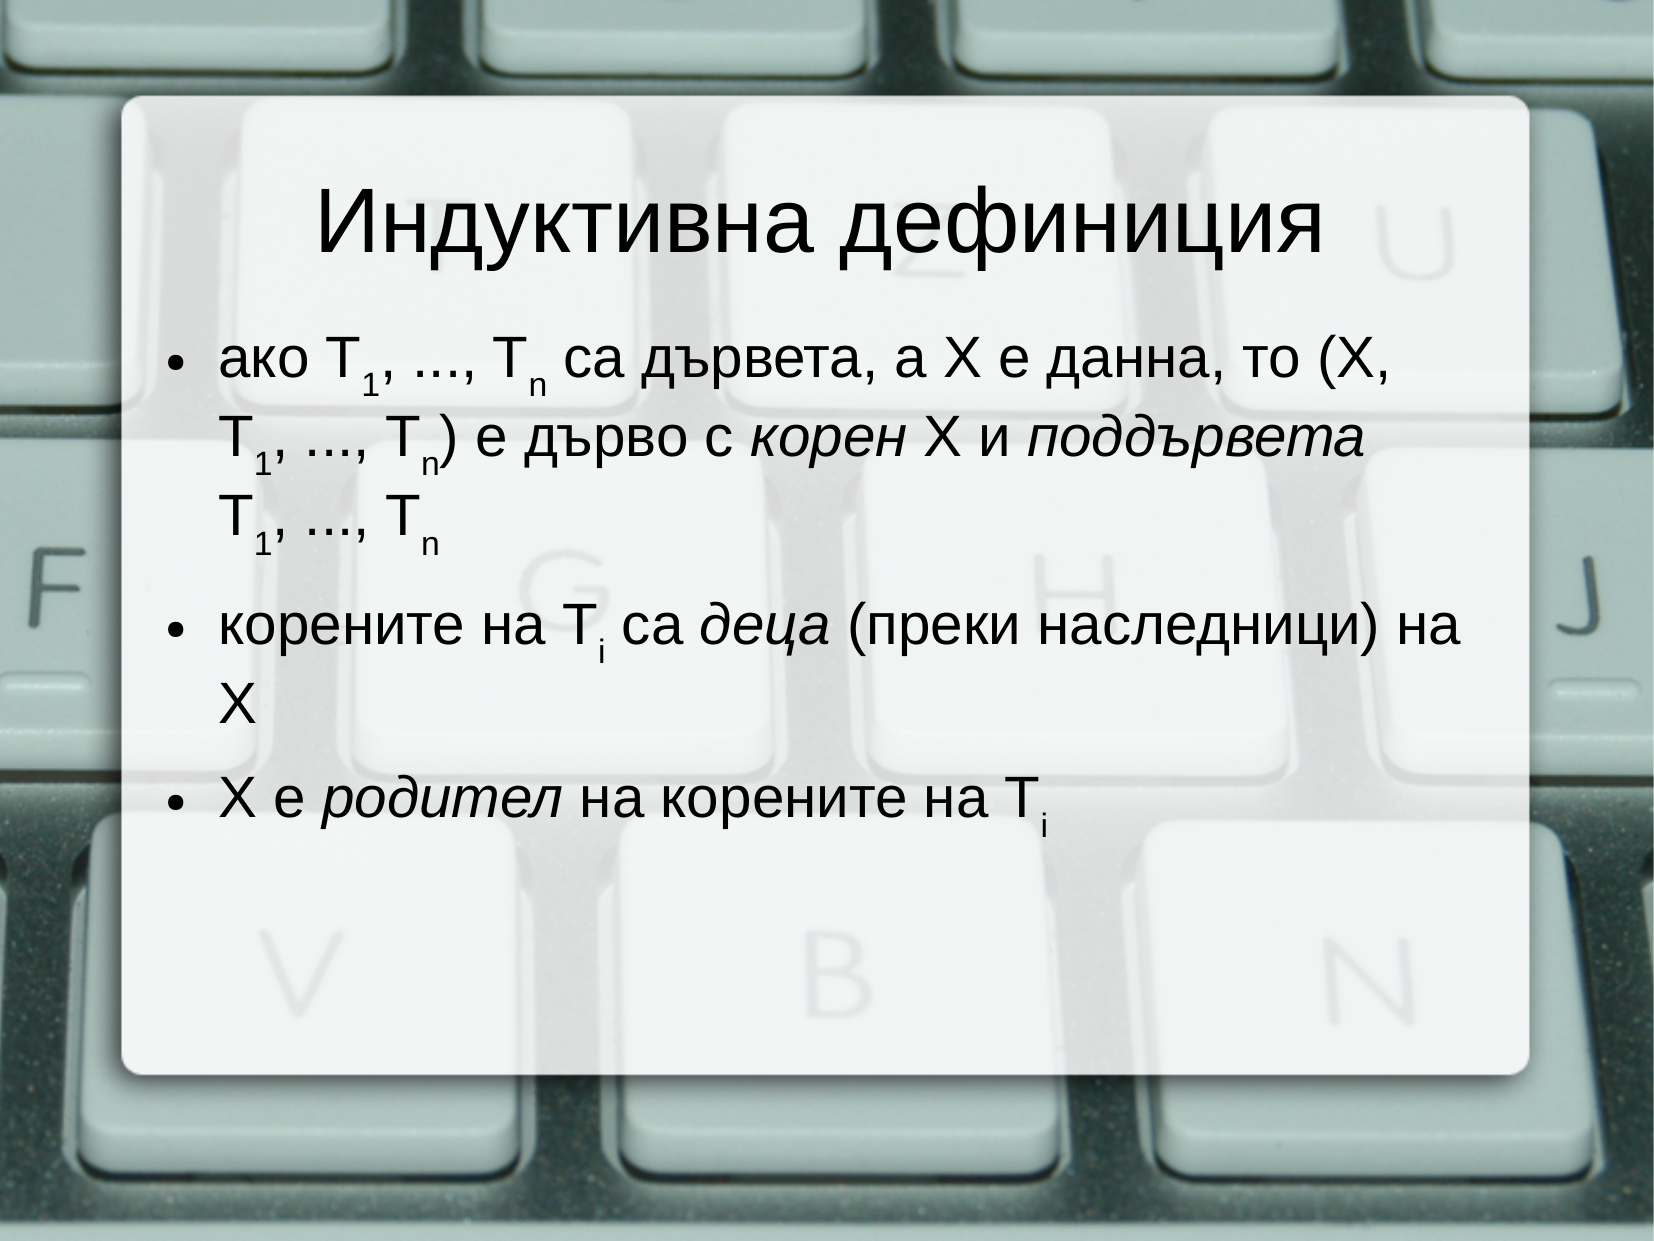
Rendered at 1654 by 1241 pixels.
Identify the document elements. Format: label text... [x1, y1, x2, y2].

picture [0, 0, 1654, 1241]
title Индуктивна дефиниция [135, 117, 1506, 325]
list ако T1, ..., Tn са дървета, а X е данна, то (X, T1, ..., Tn) е дърво с корен X и поддървета T1, ..., Tn корените на Ti са деца (преки наследници) на X X е родител на корените на Ti [147, 324, 1506, 1045]
